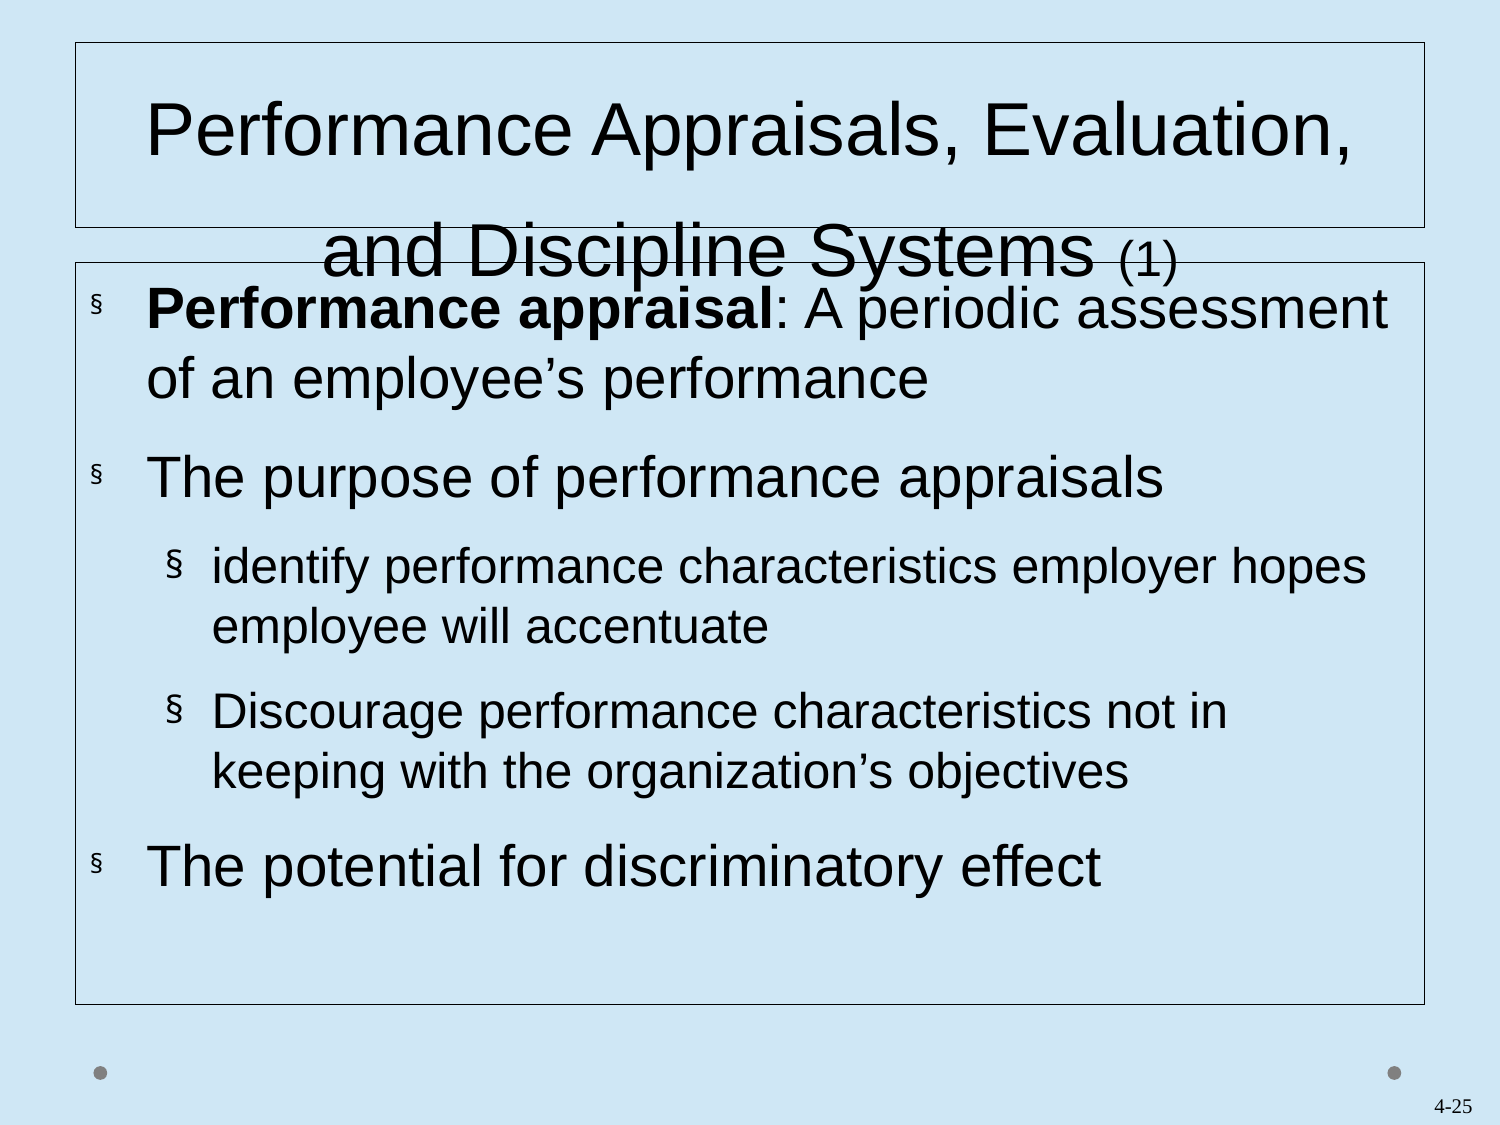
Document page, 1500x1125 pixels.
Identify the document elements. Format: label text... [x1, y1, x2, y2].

list Performance appraisal: A periodic assessment of an employee’s performance The purpose of performance appraisals identify performance characteristics employer hopes employee will accentuate Discourage performance characteristics not in keeping with the organization’s objectives The potential for discriminatory effect [75, 262, 1425, 1005]
title Performance Appraisals, Evaluation, and Discipline Systems (1) [75, 42, 1425, 228]
